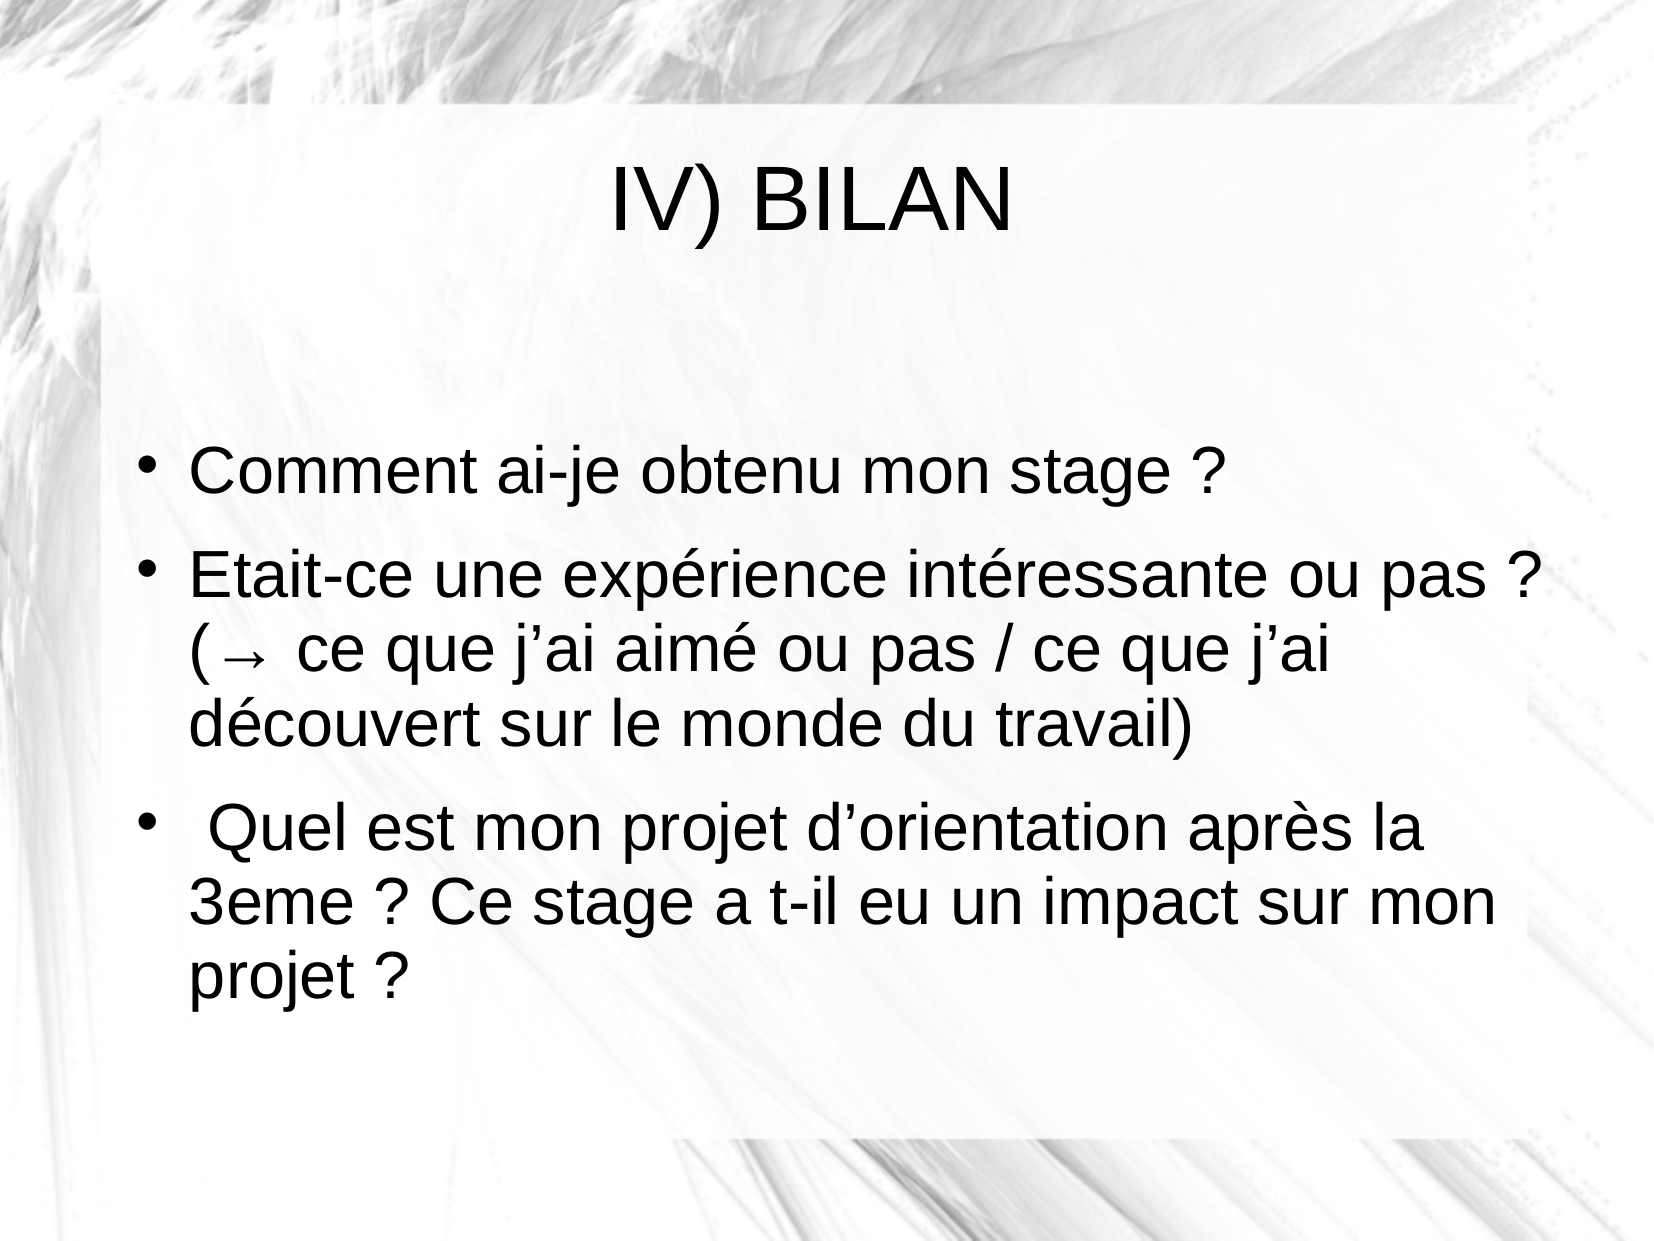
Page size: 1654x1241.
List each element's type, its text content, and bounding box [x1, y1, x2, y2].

text_box IV) BILAN [118, 112, 1506, 281]
picture [0, 0, 1654, 1241]
text_box Comment ai-je obtenu mon stage ? Etait-ce une expérience intéressante ou pas ? (→ ce que j’ai aimé ou pas / ce que j’ai découvert sur le monde du travail) Quel est mon projet d’orientation après la 3eme ? Ce stage a t-il eu un impact sur mon projet ? [118, 319, 1571, 1139]
